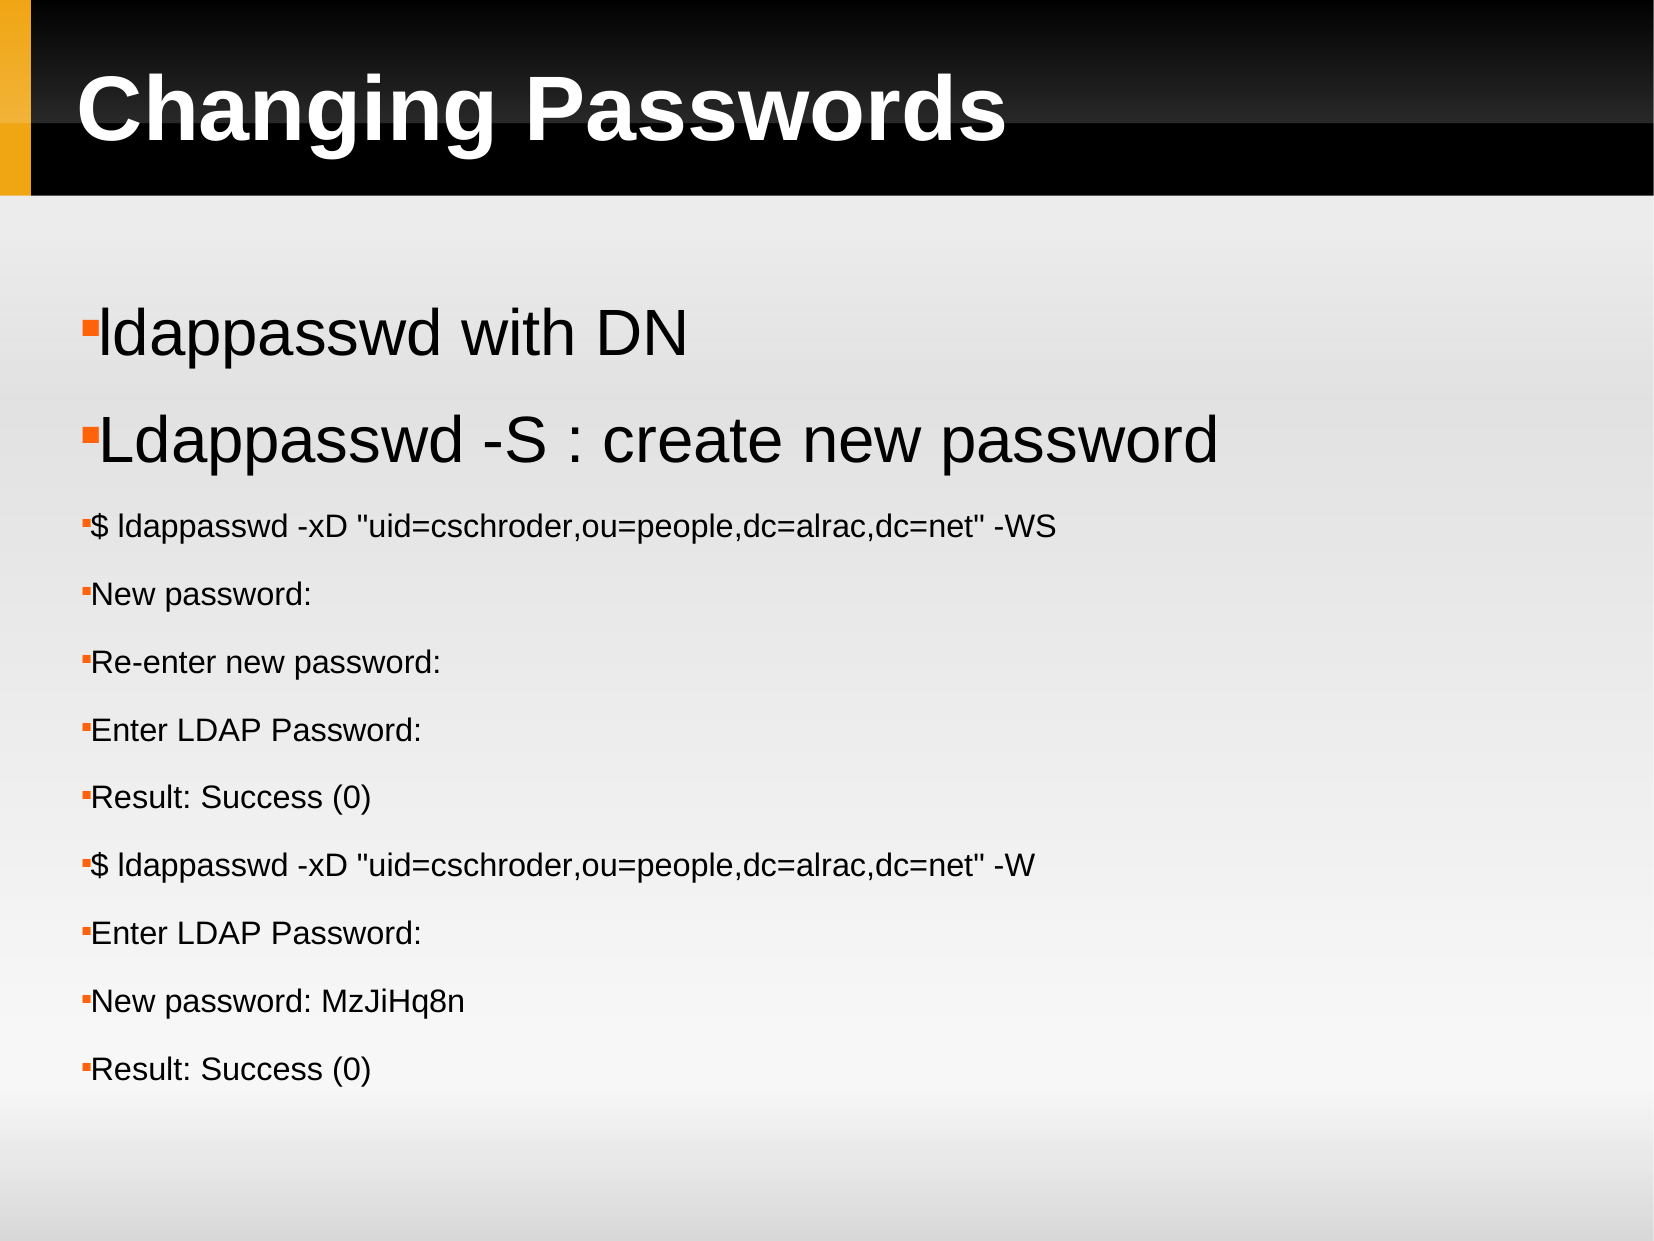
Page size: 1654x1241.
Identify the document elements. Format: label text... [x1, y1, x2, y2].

title Changing Passwords [76, 7, 1565, 200]
list ldappasswd with DN Ldappasswd -S : create new password $ ldappasswd -xD "uid=cschroder,ou=people,dc=alrac,dc=net" -WS New password: Re-enter new password: Enter LDAP Password: Result: Success (0) $ ldappasswd -xD "uid=cschroder,ou=people,dc=alrac,dc=net" -W Enter LDAP Password: New password: MzJiHq8n Result: Success (0) [82, 290, 1571, 1094]
